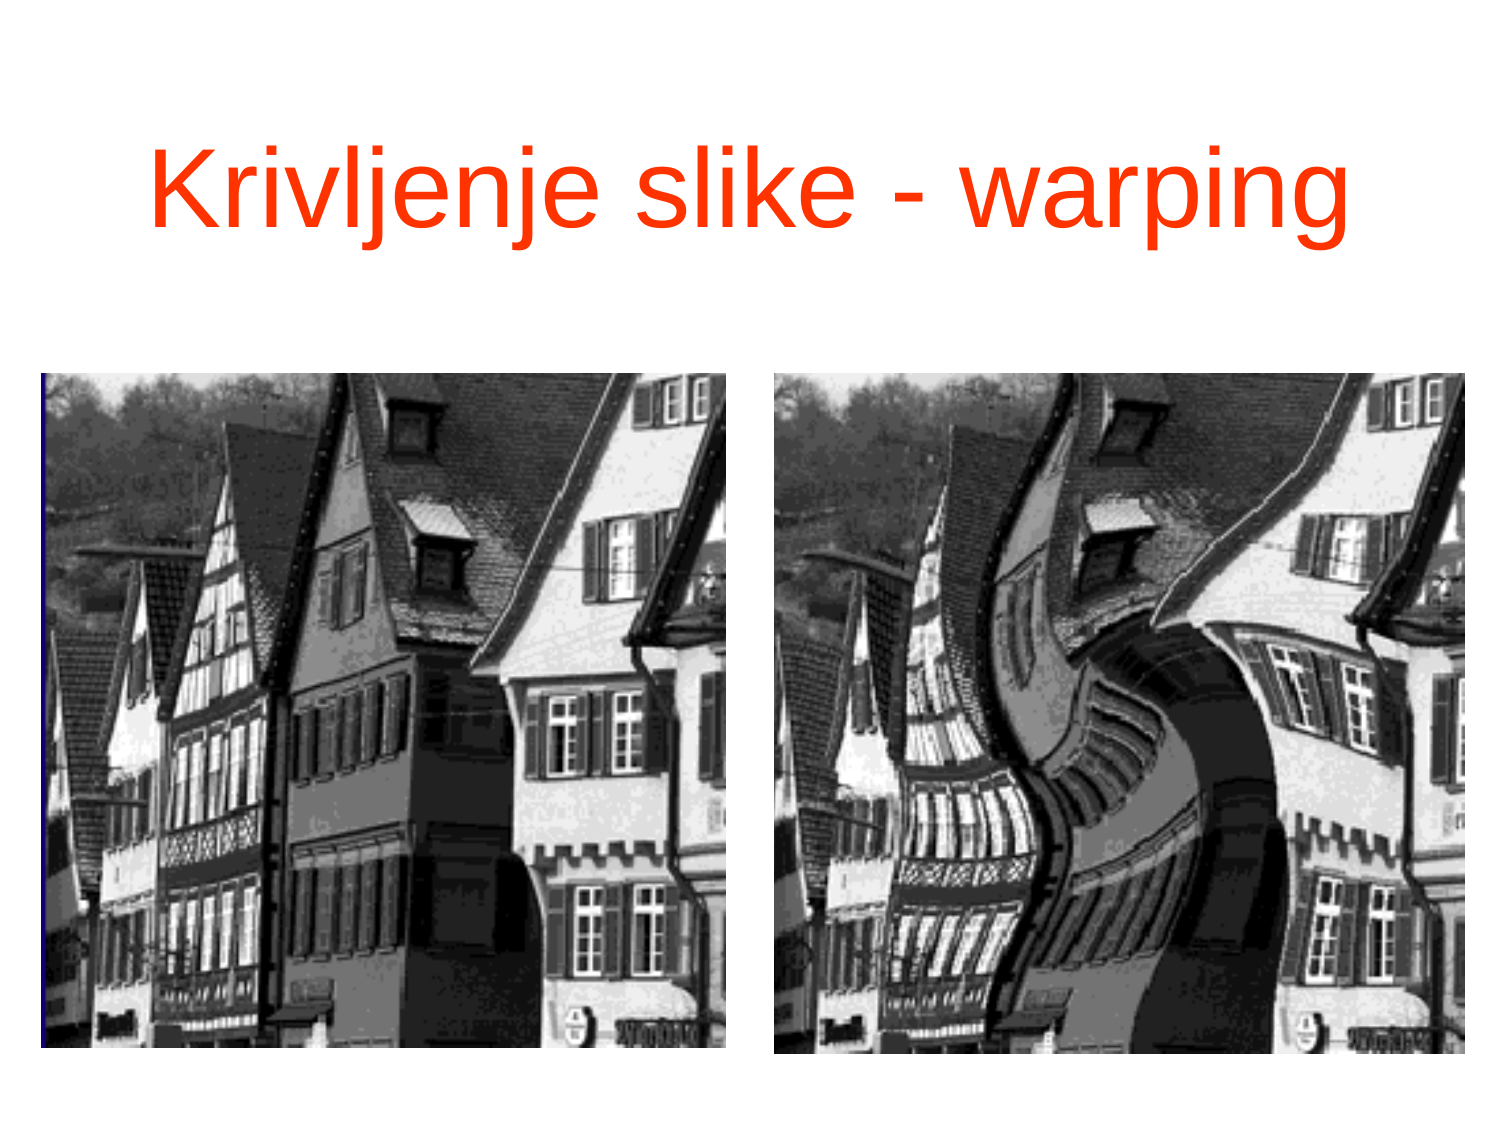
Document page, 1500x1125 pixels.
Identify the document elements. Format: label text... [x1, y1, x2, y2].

picture [773, 373, 1465, 1054]
picture [41, 373, 727, 1048]
text_box Krivljenje slike - warping [132, 107, 1369, 258]
